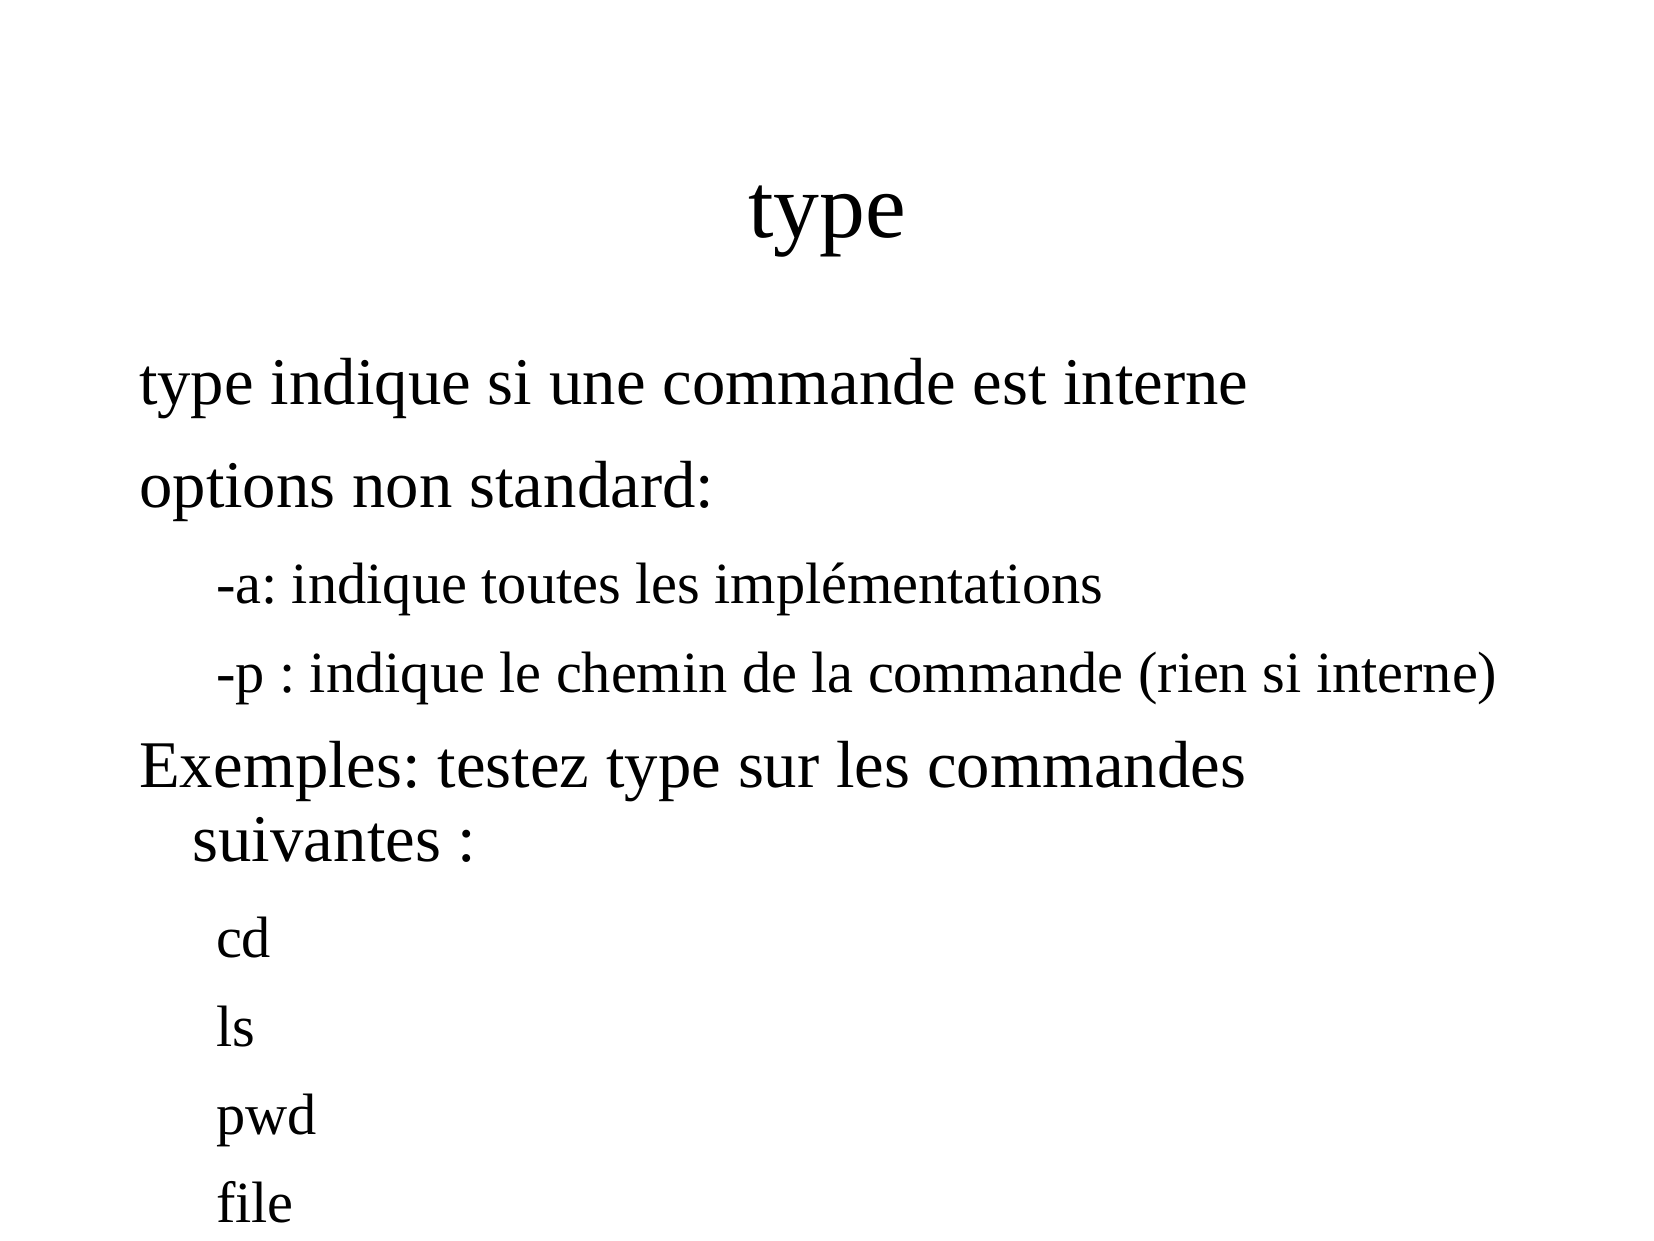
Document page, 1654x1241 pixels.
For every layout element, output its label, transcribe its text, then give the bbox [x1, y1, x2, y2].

title type [121, 102, 1534, 311]
list type indique si une commande est interne options non standard: -a: indique toutes les implémentations -p : indique le chemin de la commande (rien si interne) Exemples: testez type sur les commandes suivantes : cd ls pwd file echo rm [121, 344, 1534, 1241]
